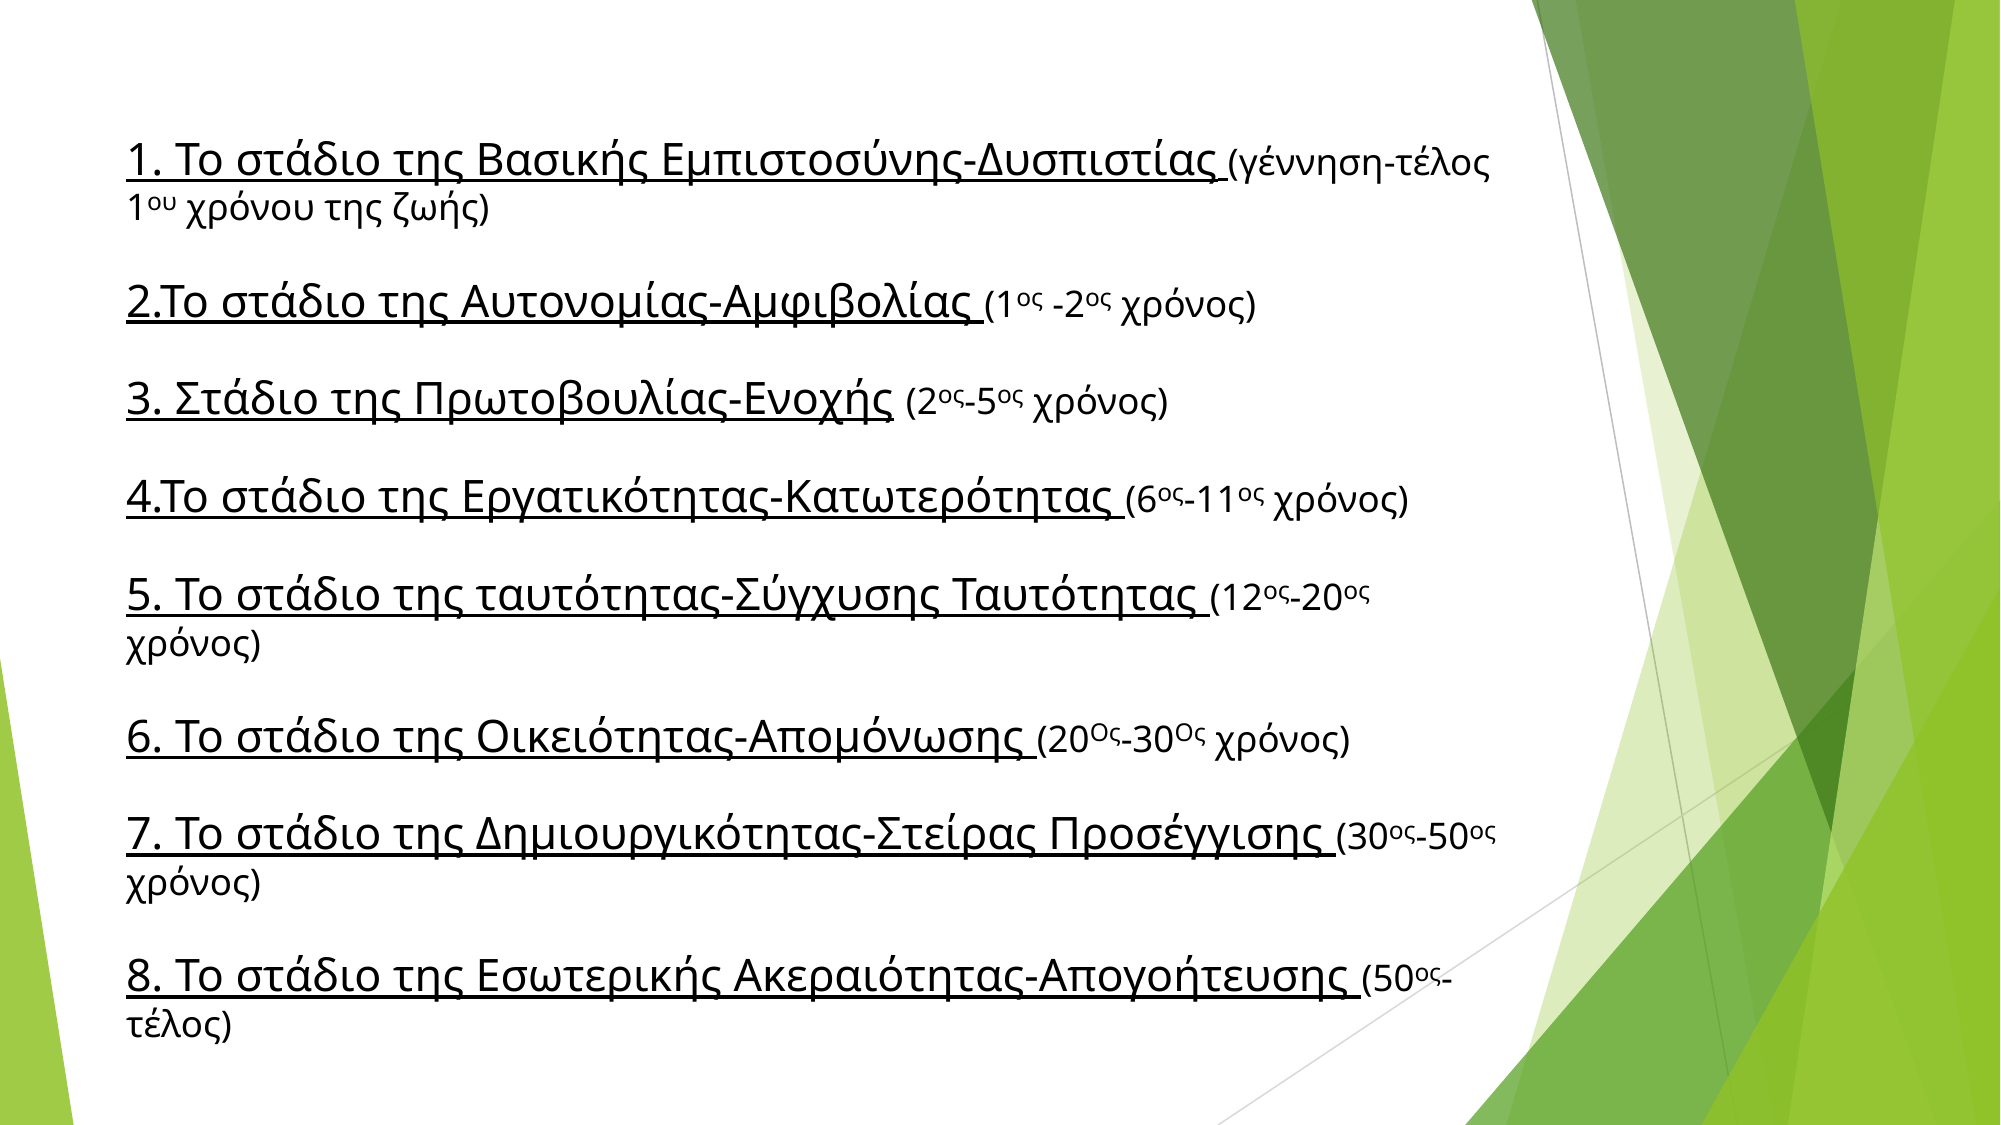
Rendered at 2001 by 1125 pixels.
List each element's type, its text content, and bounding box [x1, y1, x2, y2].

title 1. Το στάδιο της Βασικής Εμπιστοσύνης-Δυσπιστίας (γέννηση-τέλος 1ου χρόνου της ζωής) 2.Το στάδιο της Αυτονομίας-Αμφιβολίας (1ος -2ος χρόνος) 3. Στάδιο της Πρωτοβουλίας-Ενοχής (2ος-5ος χρόνος) 4.Το στάδιο της Εργατικότητας-Κατωτερότητας (6ος-11ος χρόνος) 5. Το στάδιο της ταυτότητας-Σύγχυσης Ταυτότητας (12ος-20ος χρόνος) 6. Το στάδιο της Οικειότητας-Απομόνωσης (20Ος-30Ος χρόνος) 7. Το στάδιο της Δημιουργικότητας-Στείρας Προσέγγισης (30ος-50ος χρόνος) 8. Το στάδιο της Εσωτερικής Ακεραιότητας-Απογοήτευσης (50ος-τέλος) [111, 122, 1522, 1055]
